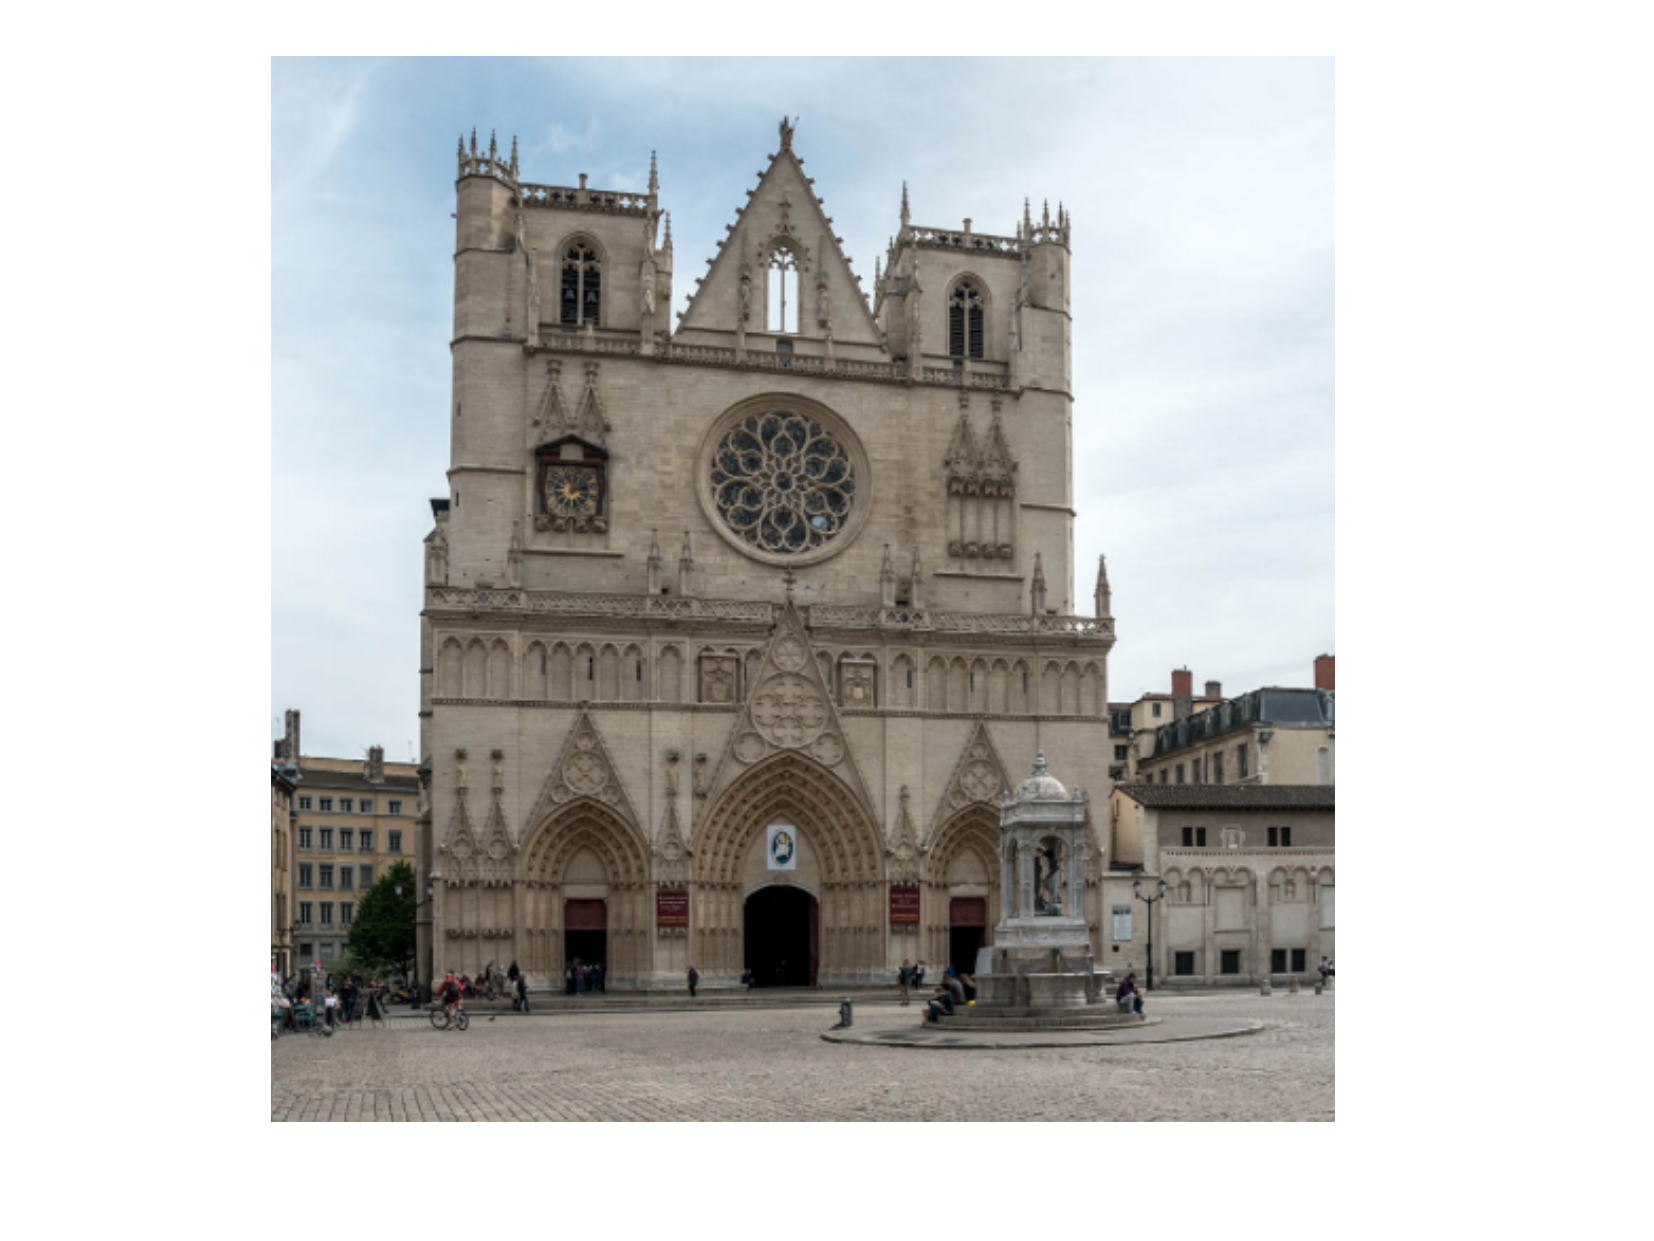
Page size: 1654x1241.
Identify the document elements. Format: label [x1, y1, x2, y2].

picture [271, 56, 1335, 1123]
